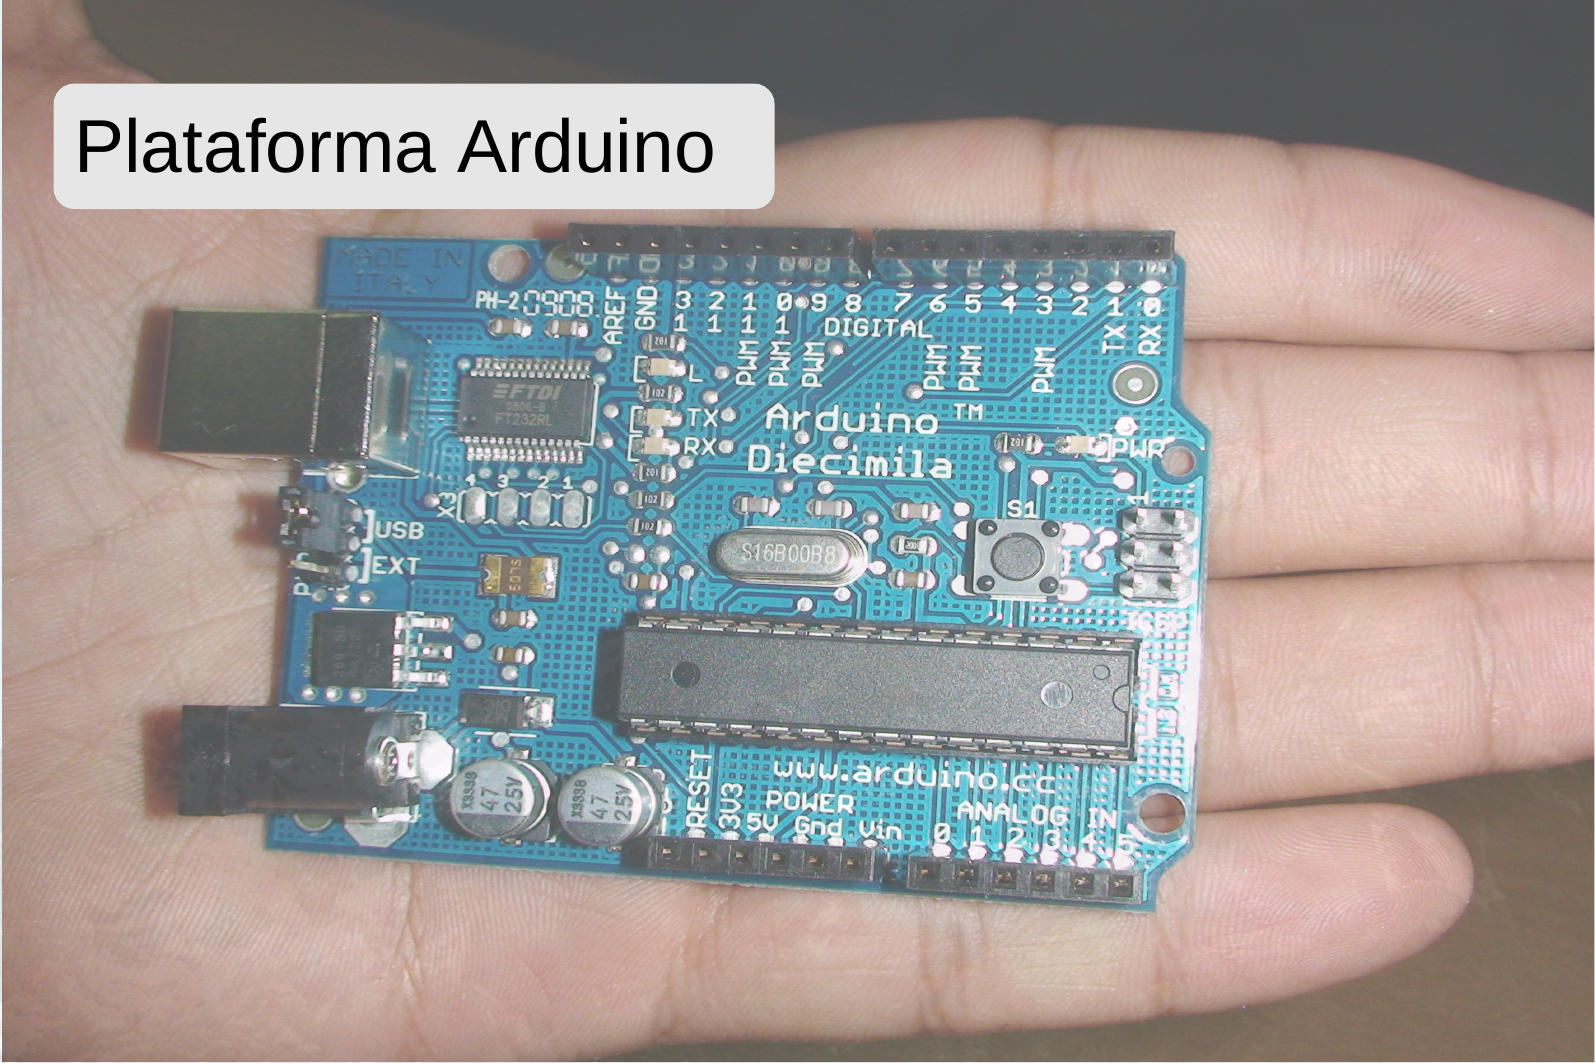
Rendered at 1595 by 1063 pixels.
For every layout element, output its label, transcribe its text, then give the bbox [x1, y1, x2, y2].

text_box Plataforma Arduino [53, 83, 775, 210]
picture [2, 0, 1595, 1062]
